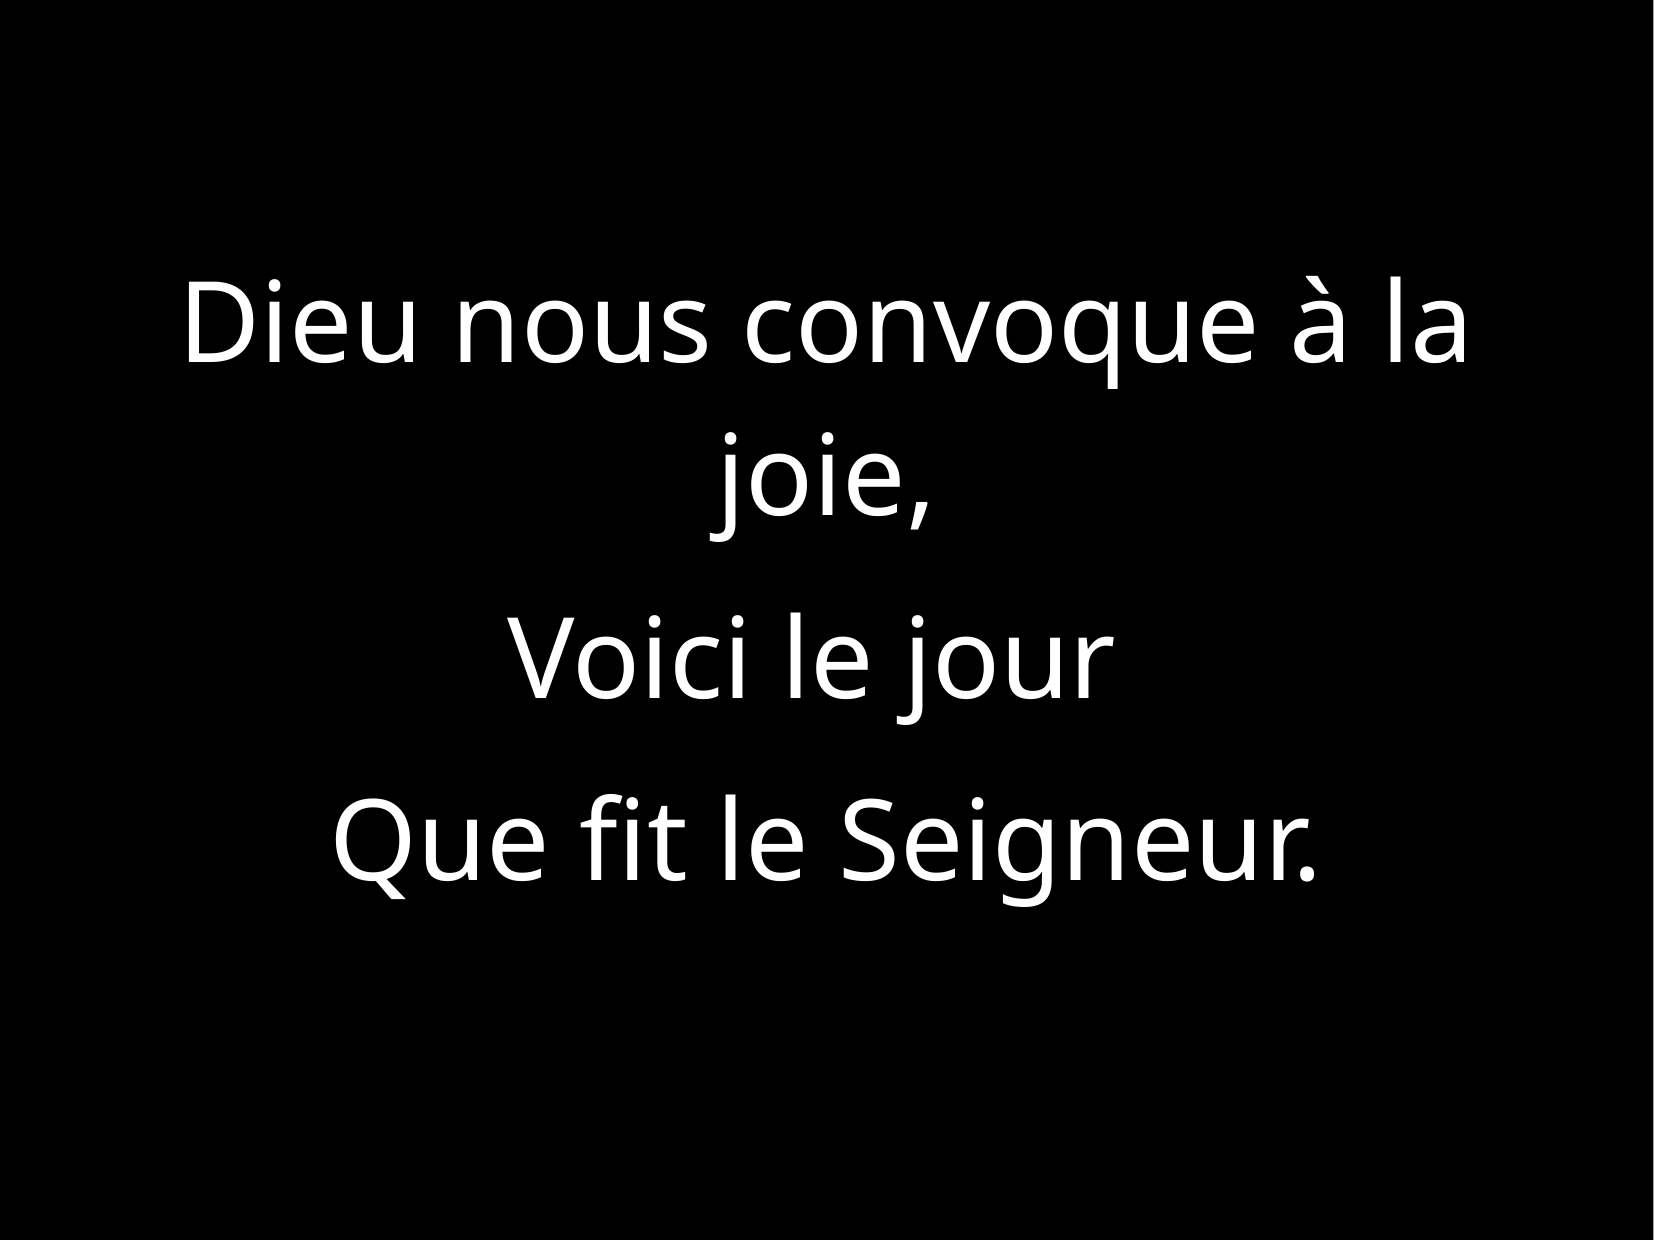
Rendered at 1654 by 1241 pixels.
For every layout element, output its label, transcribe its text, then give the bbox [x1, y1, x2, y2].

list Dieu nous convoque à la joie, Voici le jour Que fit le Seigneur. [82, 59, 1571, 1109]
